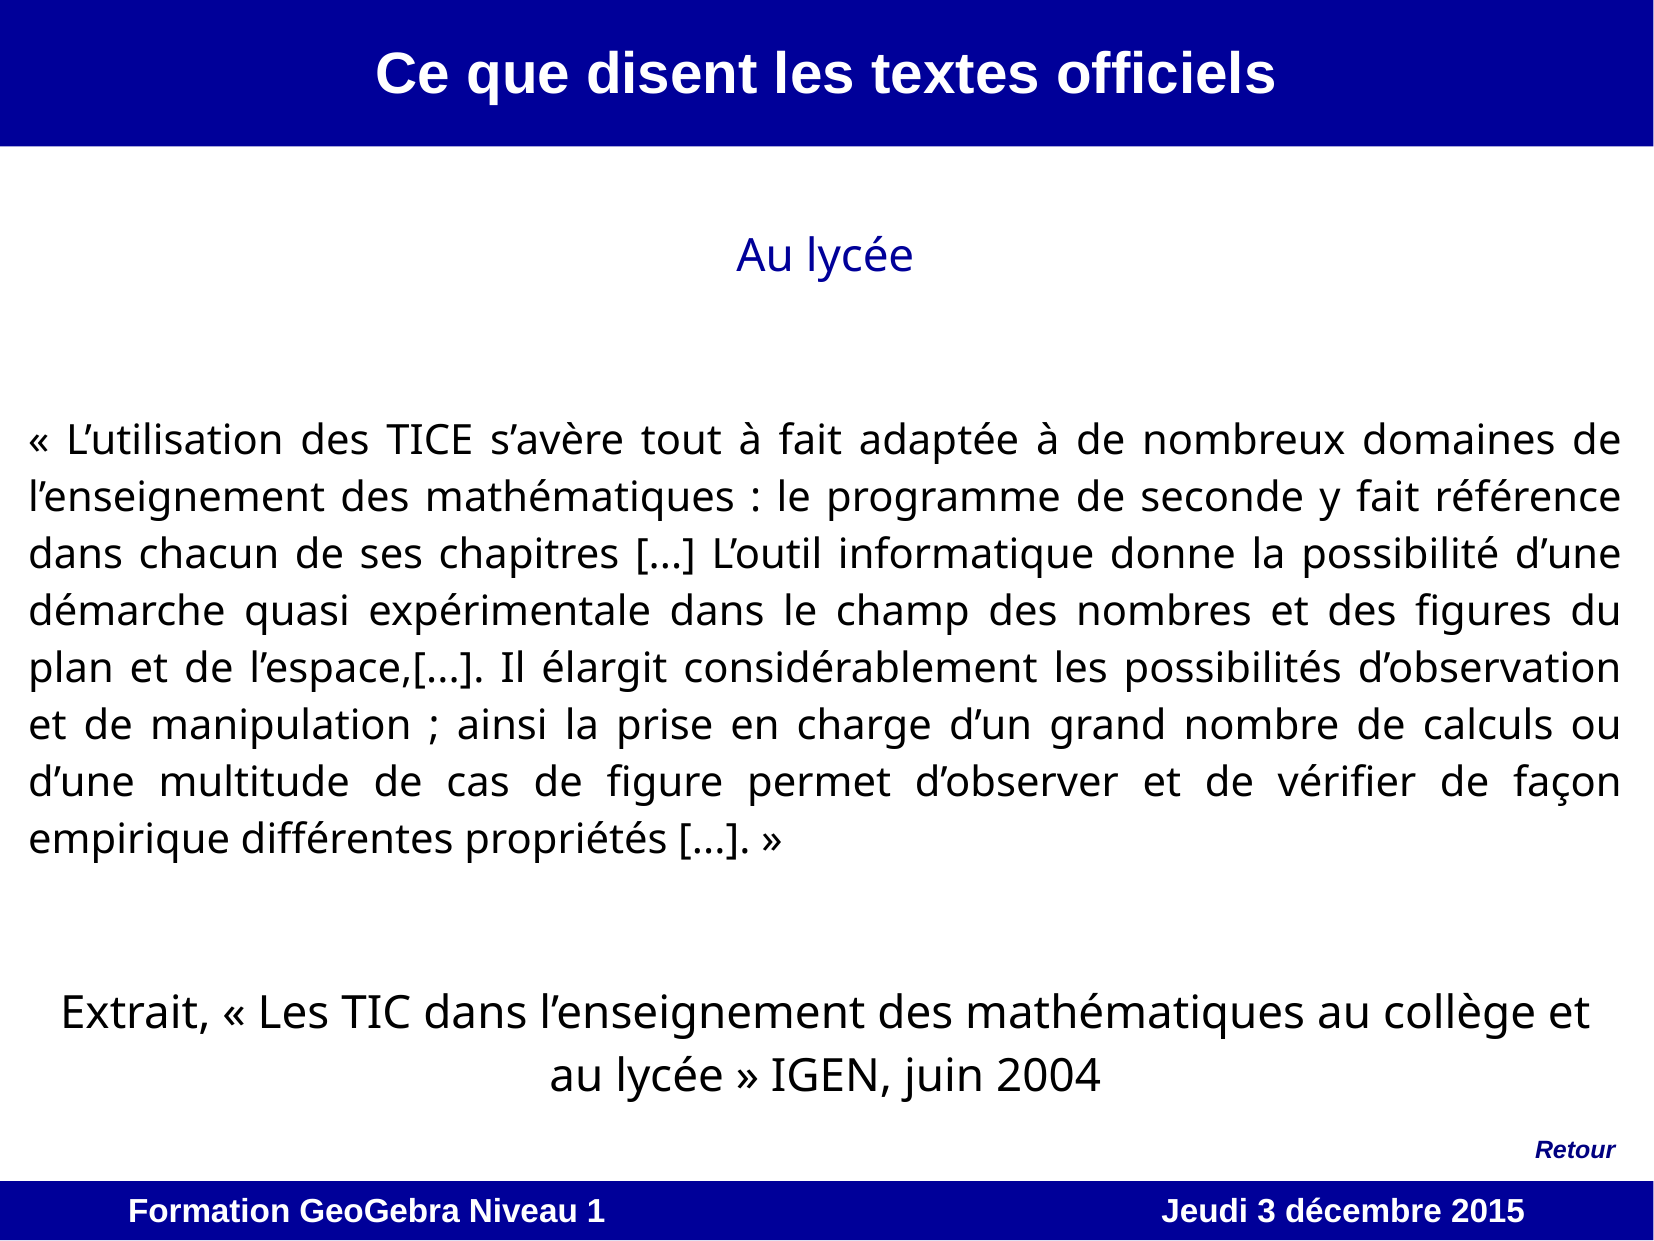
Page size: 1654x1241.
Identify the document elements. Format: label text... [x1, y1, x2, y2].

text_box Retour [1520, 1128, 1637, 1172]
title Ce que disent les textes officiels [0, 0, 1654, 147]
subtitle Au lycée « L’utilisation des TICE s’avère tout à fait adaptée à de nombreux domaines de l’enseignement des mathématiques : le programme de seconde y fait référence dans chacun de ses chapitres [...] L’outil informatique donne la possibilité d’une démarche quasi expérimentale dans le champ des nombres et des figures du plan et de l’espace,[...]. Il élargit considérablement les possibilités d’observation et de manipulation ; ainsi la prise en charge d’un grand nombre de calculs ou d’une multitude de cas de figure permet d’observer et de vérifier de façon empirique différentes propriétés [...]. » Extrait, « Les TIC dans l’enseignement des mathématiques au collège et au lycée » IGEN, juin 2004 [28, 146, 1623, 1181]
text_box Formation GeoGebra Niveau 1 Jeudi 3 décembre 2015 [0, 1181, 1654, 1241]
